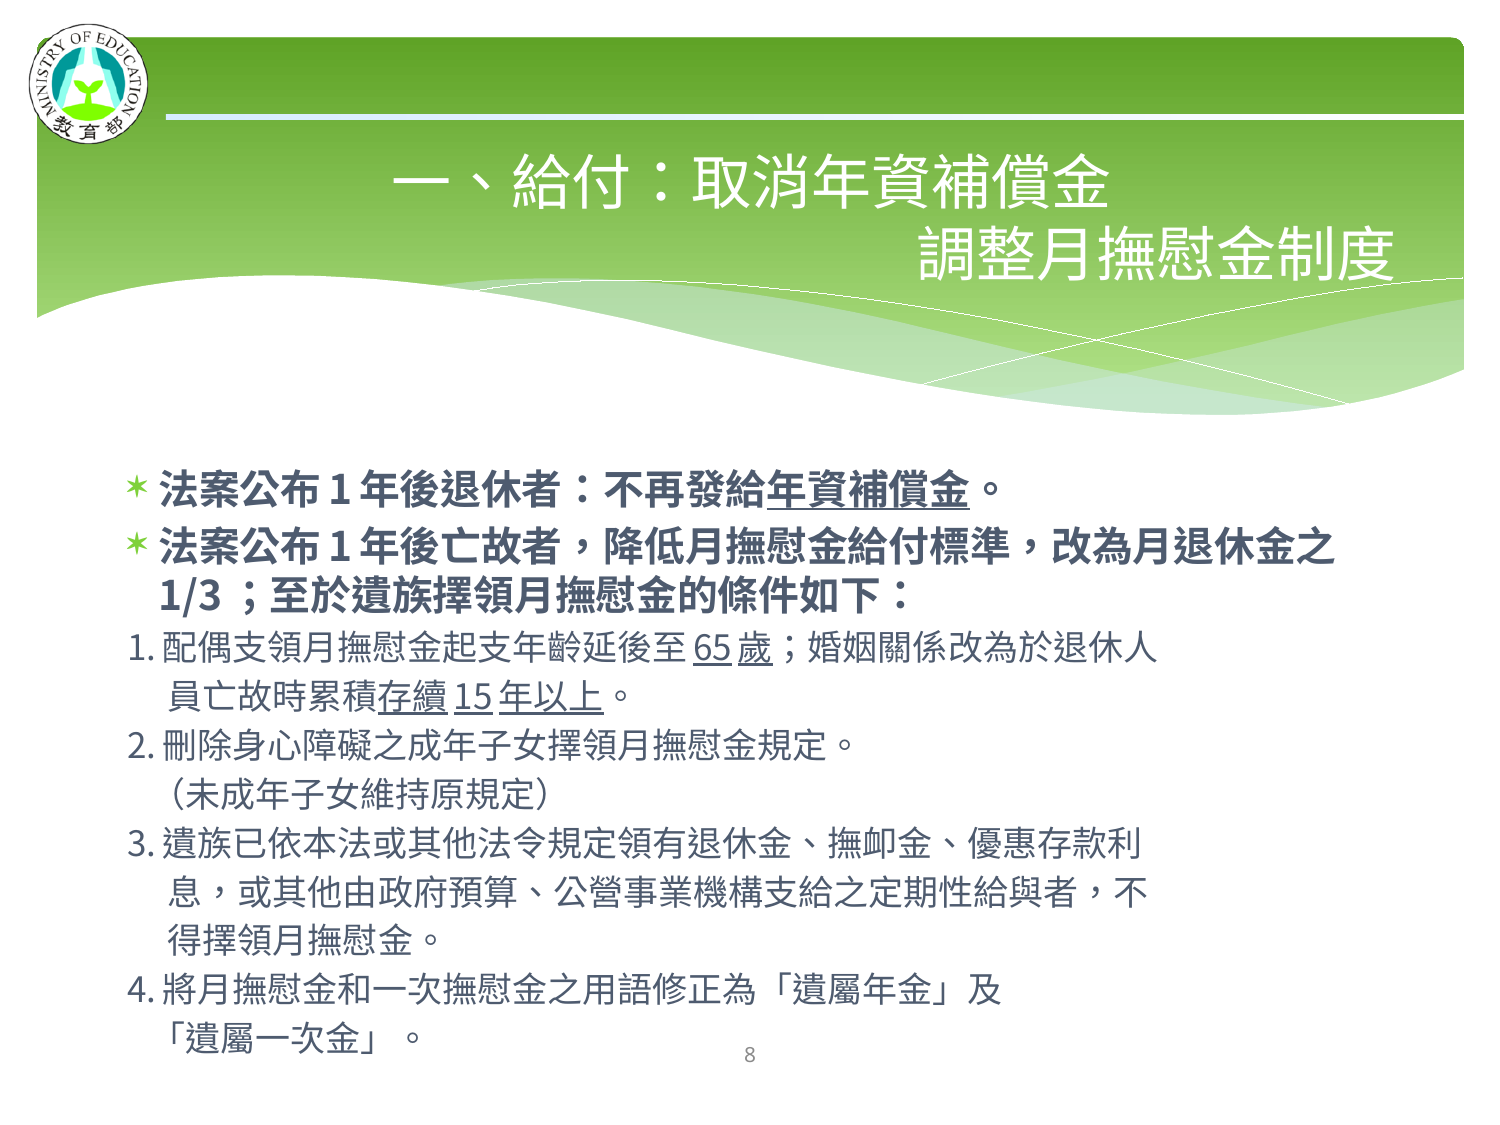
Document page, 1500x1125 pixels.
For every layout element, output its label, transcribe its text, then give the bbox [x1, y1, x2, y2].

slide_number <編號> [654, 1025, 846, 1086]
title 一、給付：取消年資補償金 調整月撫慰金制度 [76, 113, 1427, 320]
list 法案公布1年後退休者：不再發給年資補償金。 法案公布1年後亡故者，降低月撫慰金給付標準，改為月退休金之1/3；至於遺族擇領月撫慰金的條件如下： 1.配偶支領月撫慰金起支年齡延後至65歲；婚姻關係改為於退休人 員亡故時累積存續15年以上。 2.刪除身心障礙之成年子女擇領月撫慰金規定。 （未成年子女維持原規定） 3.遺族已依本法或其他法令規定領有退休金、撫卹金、優惠存款利 息，或其他由政府預算、公營事業機構支給之定期性給與者，不 得擇領月撫慰金。 4.將月撫慰金和一次撫慰金之用語修正為「遺屬年金」及 「遺屬一次金」。 [112, 456, 1358, 1083]
picture [27, 22, 149, 145]
